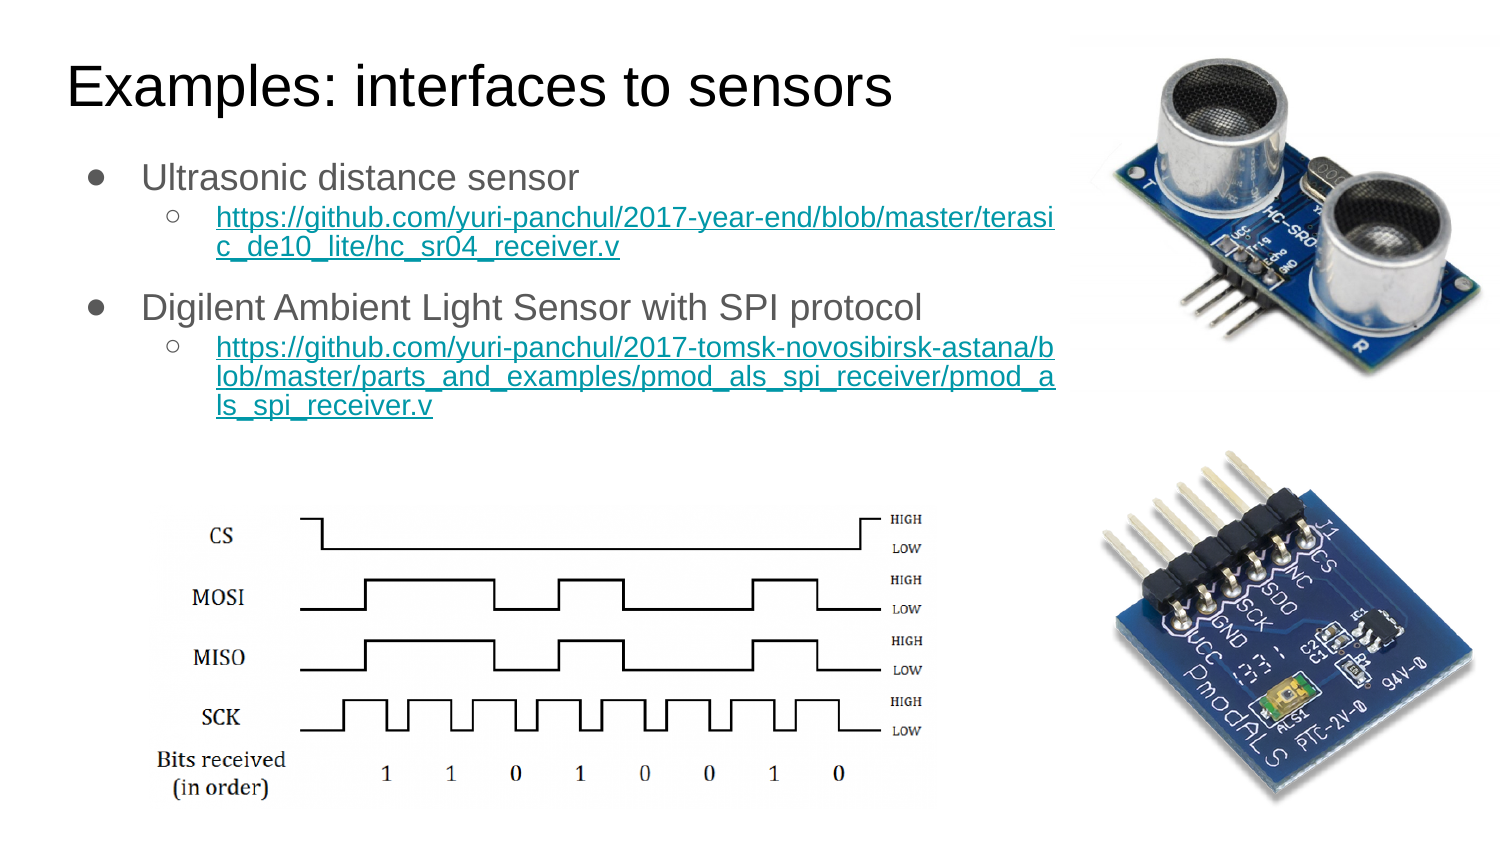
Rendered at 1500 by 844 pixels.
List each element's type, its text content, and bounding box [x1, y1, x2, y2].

list Ultrasonic distance sensor https://github.com/yuri-panchul/2017-year-end/blob/master/terasic_de10_lite/hc_sr04_receiver.v Digilent Ambient Light Sensor with SPI protocol https://github.com/yuri-panchul/2017-tomsk-novosibirsk-astana/blob/master/parts_and_examples/pmod_als_spi_receiver/pmod_als_spi_receiver.v [51, 137, 1070, 473]
picture [1070, 0, 1500, 844]
title Examples: interfaces to sensors [51, 33, 947, 127]
picture [149, 505, 937, 809]
